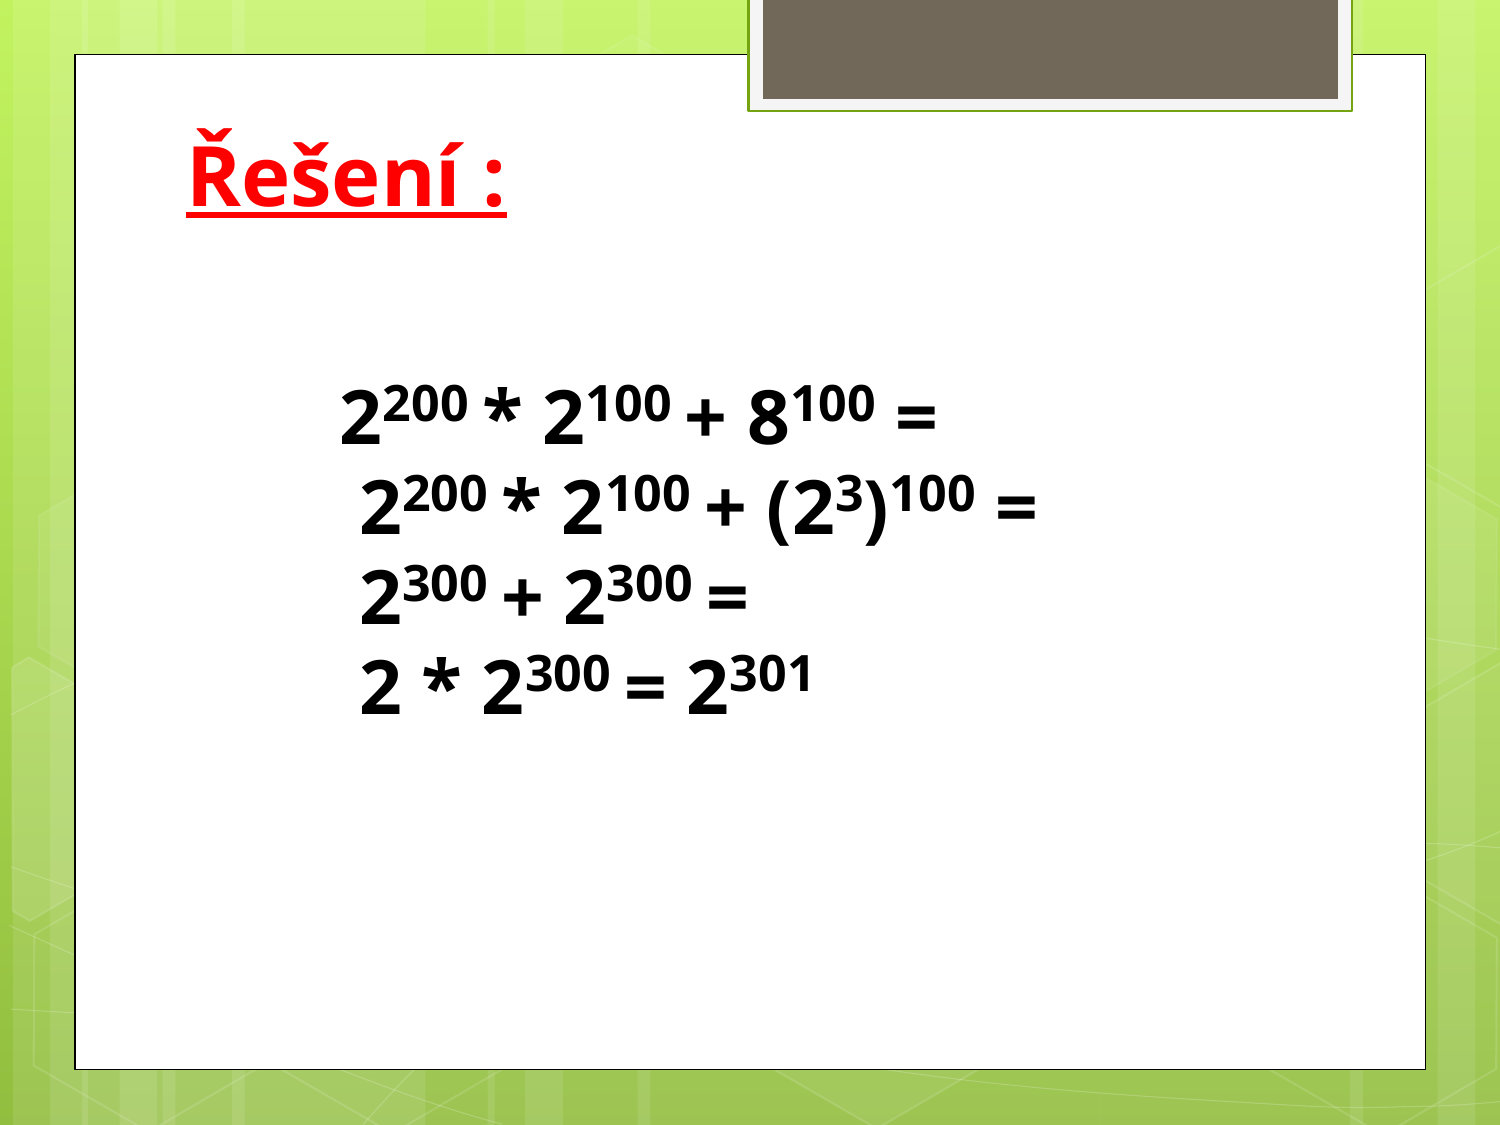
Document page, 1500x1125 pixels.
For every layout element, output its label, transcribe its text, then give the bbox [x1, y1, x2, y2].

text_box 2200 * 2100 + 8100 = 2200 * 2100 + (23)100 = 2300 + 2300 = 2 * 2300 = 2301 [325, 362, 1075, 737]
title Řešení : [171, 42, 1415, 231]
